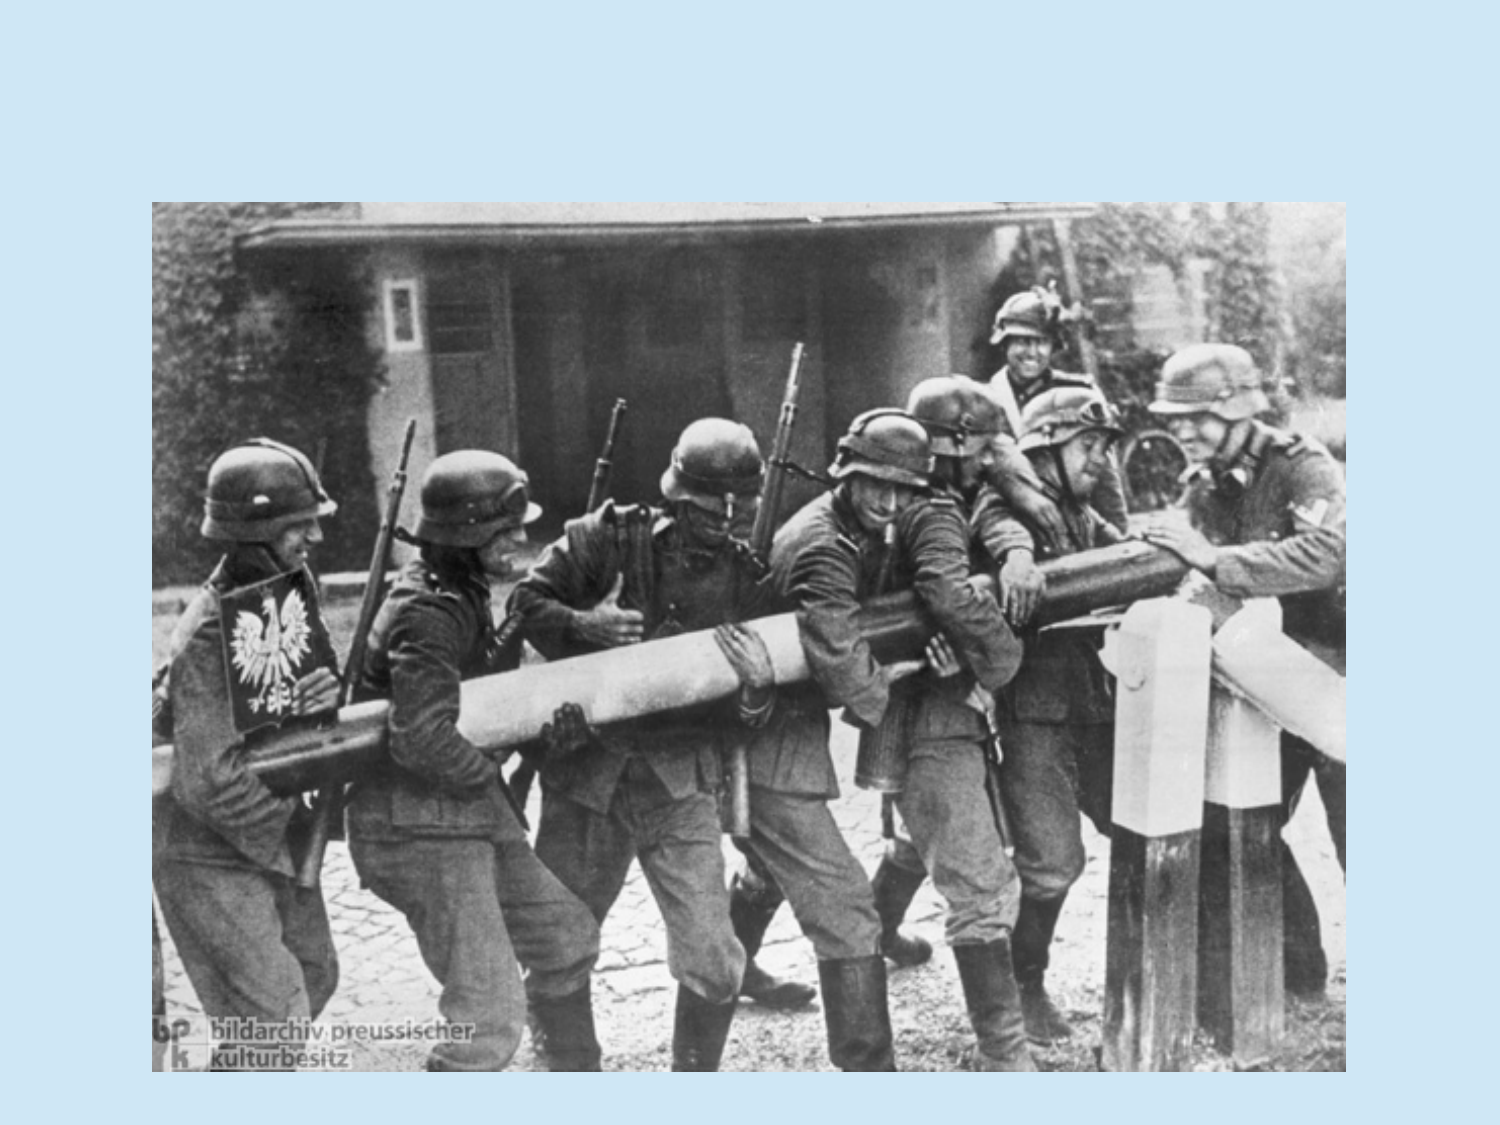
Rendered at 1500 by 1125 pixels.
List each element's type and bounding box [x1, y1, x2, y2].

picture [152, 202, 1346, 1072]
